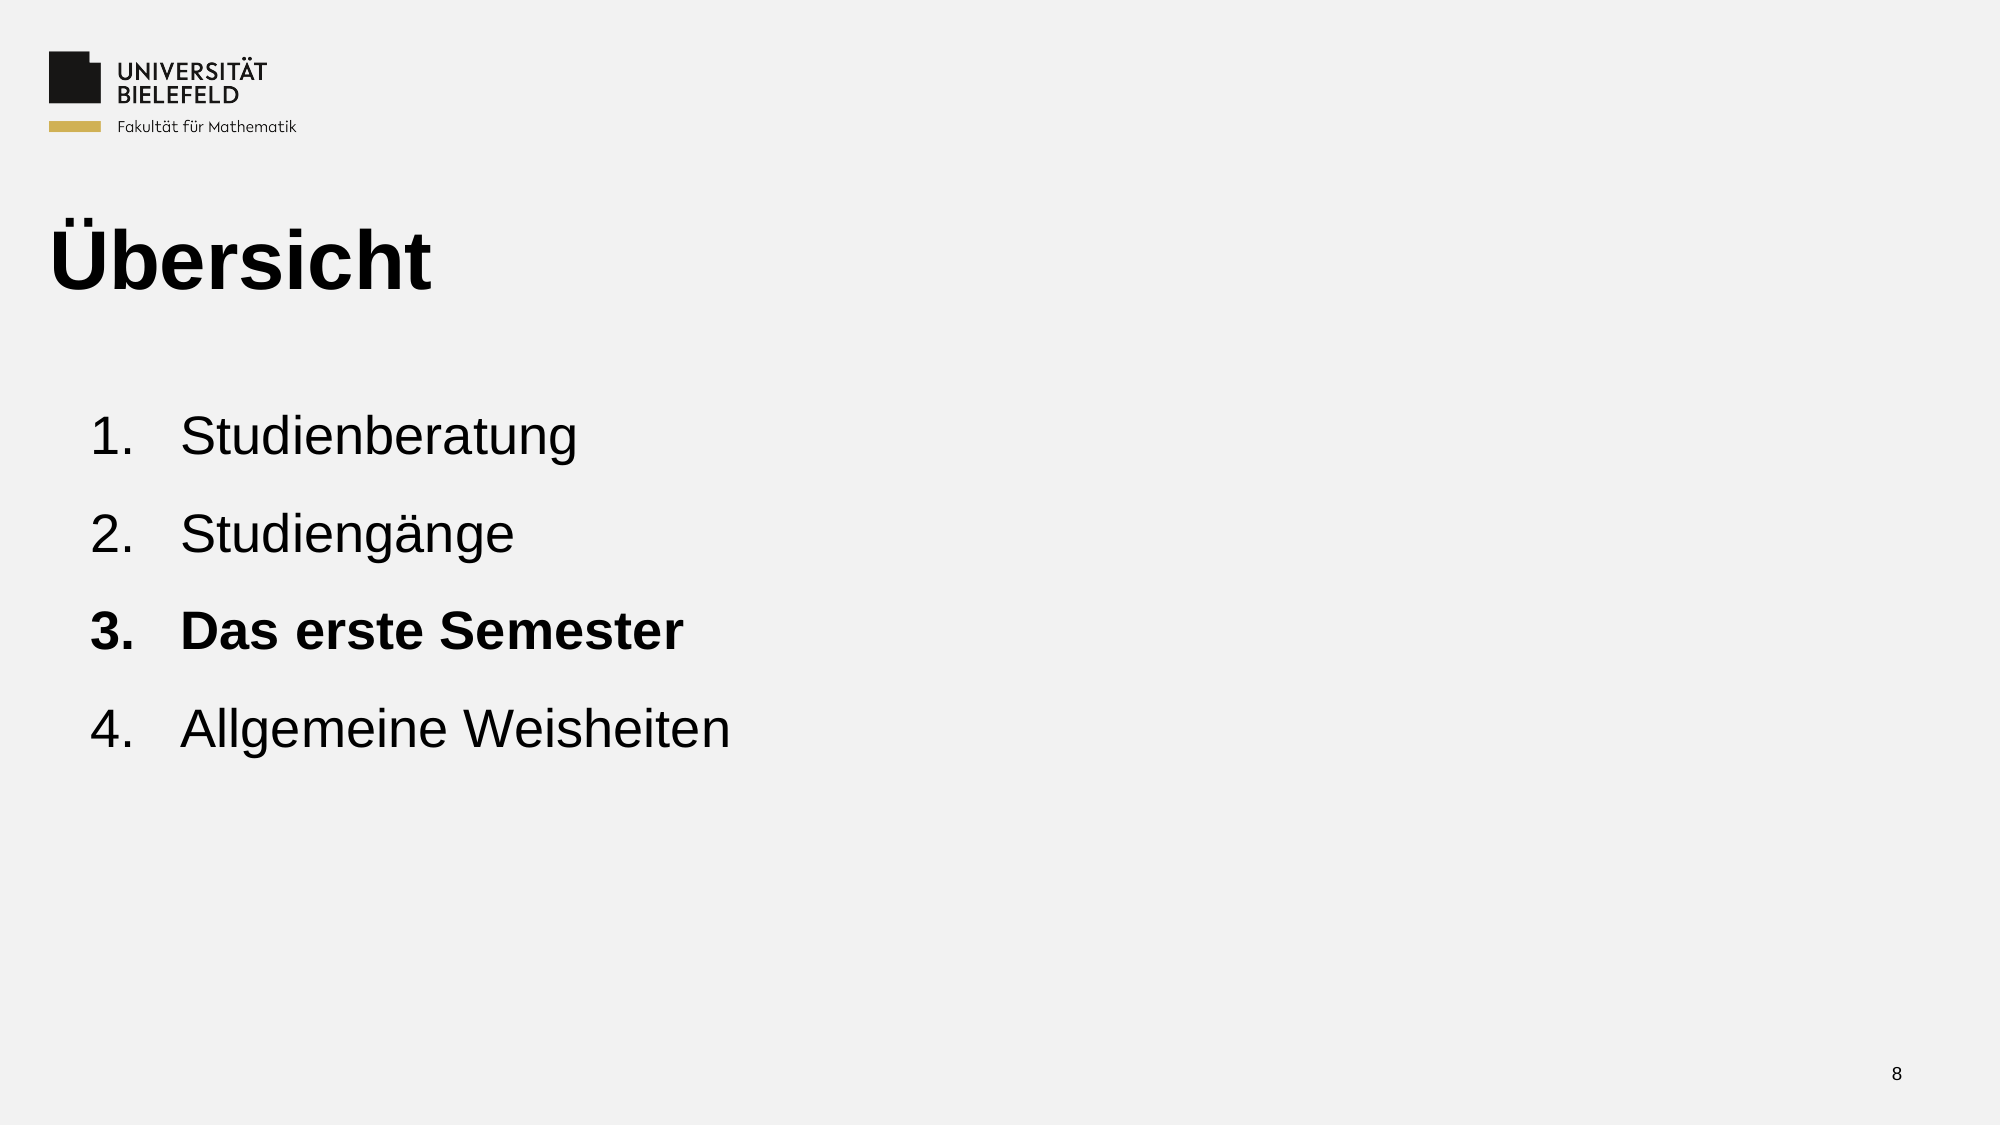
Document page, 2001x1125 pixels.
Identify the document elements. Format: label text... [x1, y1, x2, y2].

text_box [1891, 1061, 1951, 1096]
list Studienberatung Studiengänge Das erste Semester Allgemeine Weisheiten [90, 367, 1993, 1024]
title Übersicht [49, 217, 1951, 331]
